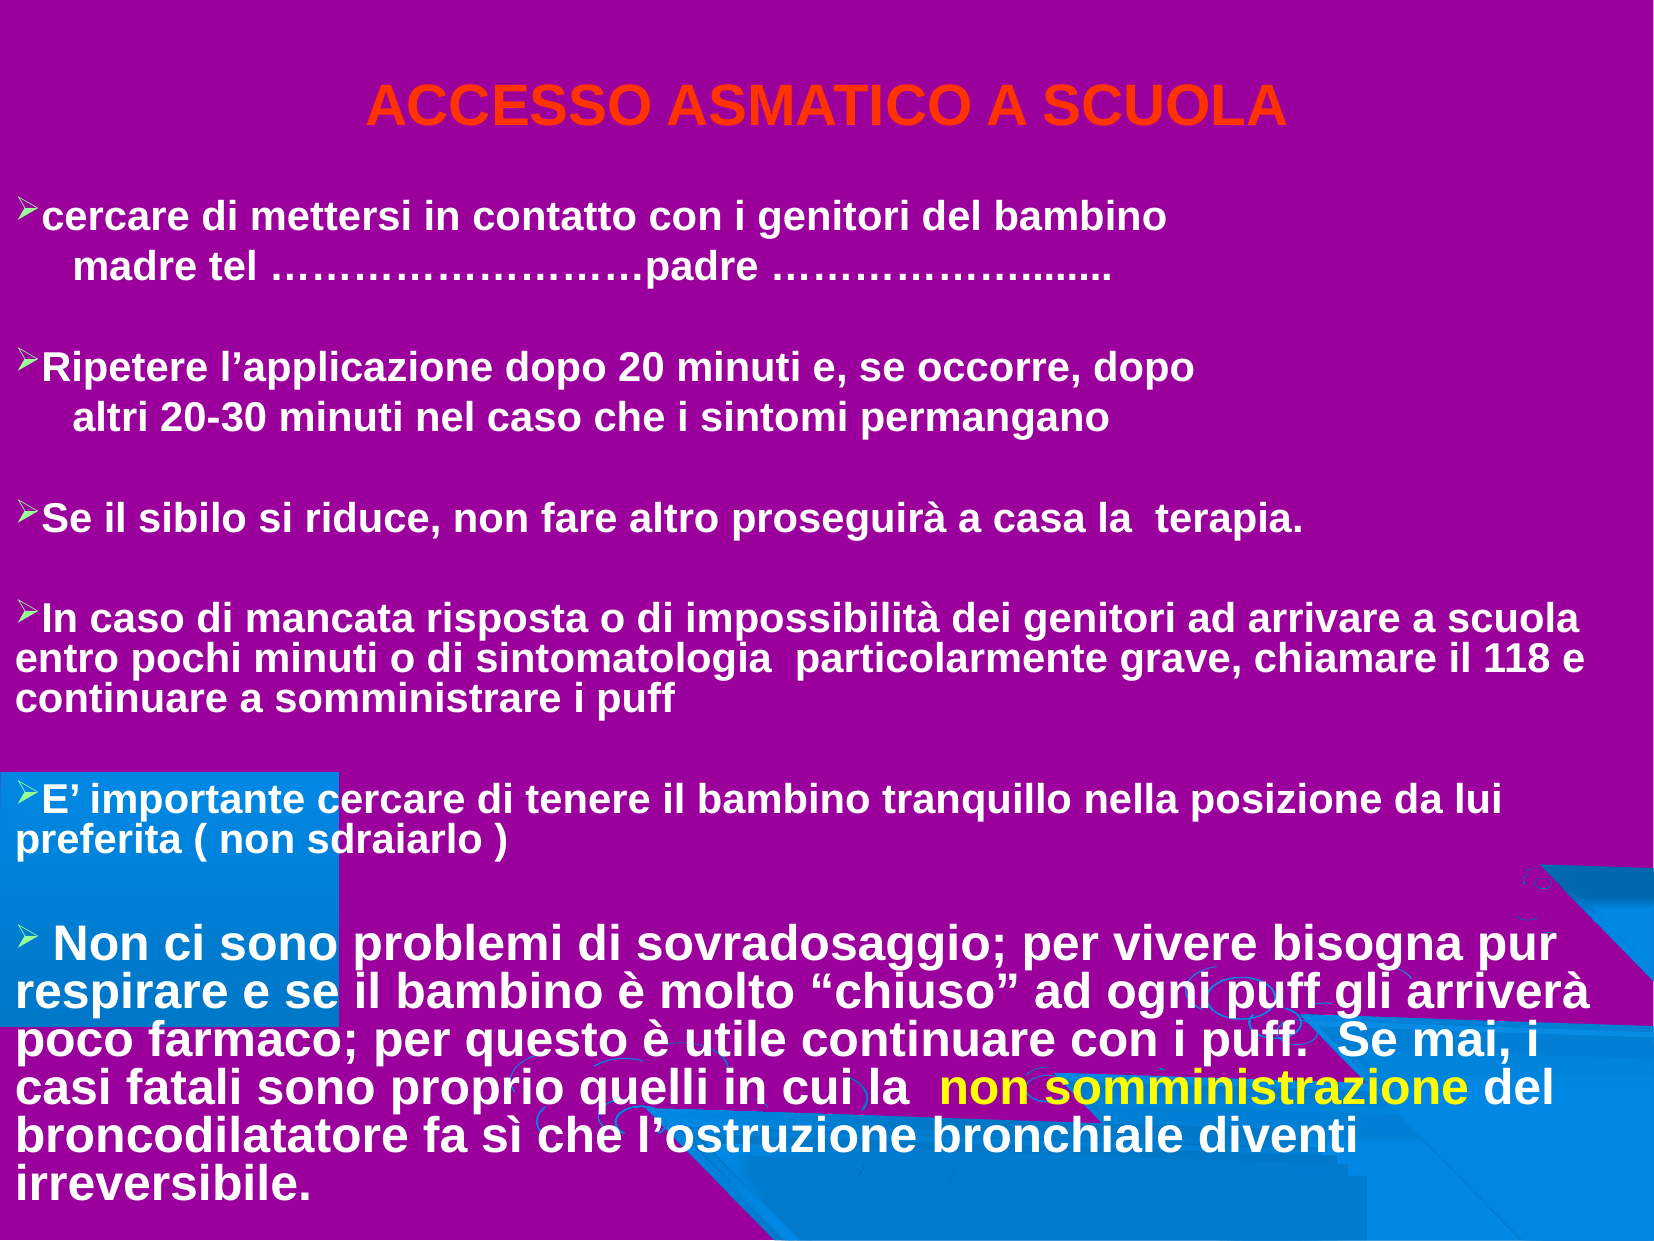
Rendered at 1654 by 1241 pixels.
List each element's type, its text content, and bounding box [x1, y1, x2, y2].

list cercare di mettersi in contatto con i genitori del bambino madre tel ………………………padre ………………........ Ripetere l’applicazione dopo 20 minuti e, se occorre, dopo altri 20-30 minuti nel caso che i sintomi permangano Se il sibilo si riduce, non fare altro proseguirà a casa la terapia. In caso di mancata risposta o di impossibilità dei genitori ad arrivare a scuola entro pochi minuti o di sintomatologia particolarmente grave, chiamare il 118 e continuare a somministrare i puff E’ importante cercare di tenere il bambino tranquillo nella posizione da lui preferita ( non sdraiarlo ) Non ci sono problemi di sovradosaggio; per vivere bisogna pur respirare e se il bambino è molto “chiuso” ad ogni puff gli arriverà poco farmaco; per questo è utile continuare con i puff. Se mai, i casi fatali sono proprio quelli in cui la non somministrazione del broncodilatatore fa sì che l’ostruzione bronchiale diventi irreversibile. [0, 190, 1642, 1228]
title ACCESSO ASMATICO A SCUOLA [82, 0, 1571, 190]
